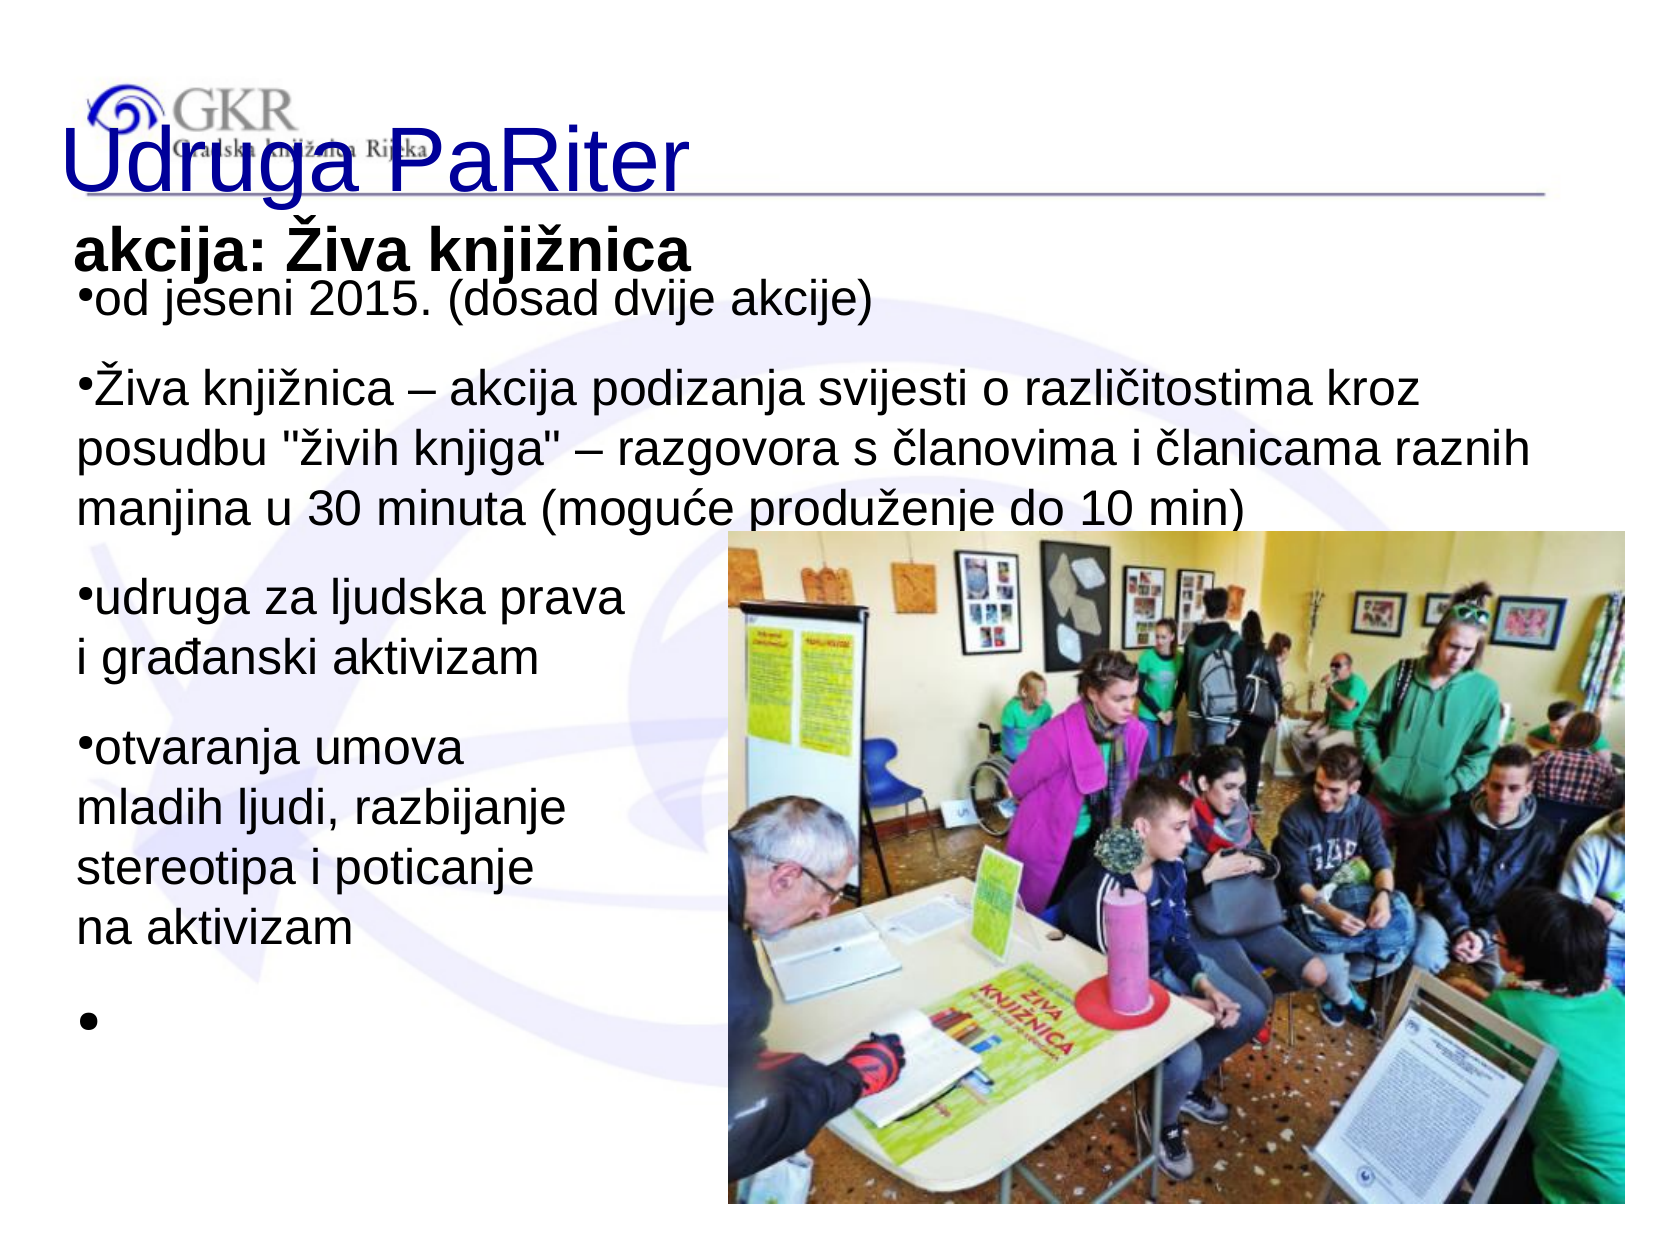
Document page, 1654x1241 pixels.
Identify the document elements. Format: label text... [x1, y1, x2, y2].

title Udruga PaRiter akcija: Živa knjižnica [59, 58, 1548, 325]
list od jeseni 2015. (dosad dvije akcije) Živa knjižnica – akcija podizanja svijesti o različitostima kroz posudbu "živih knjiga" – razgovora s članovima i članicama raznih manjina u 30 minuta (moguće produženje do 10 min) udruga za ljudska prava i građanski aktivizam otvaranja umova mladih ljudi, razbijanje stereotipa i poticanje na aktivizam [76, 265, 1565, 1093]
picture [0, 33, 1653, 1204]
